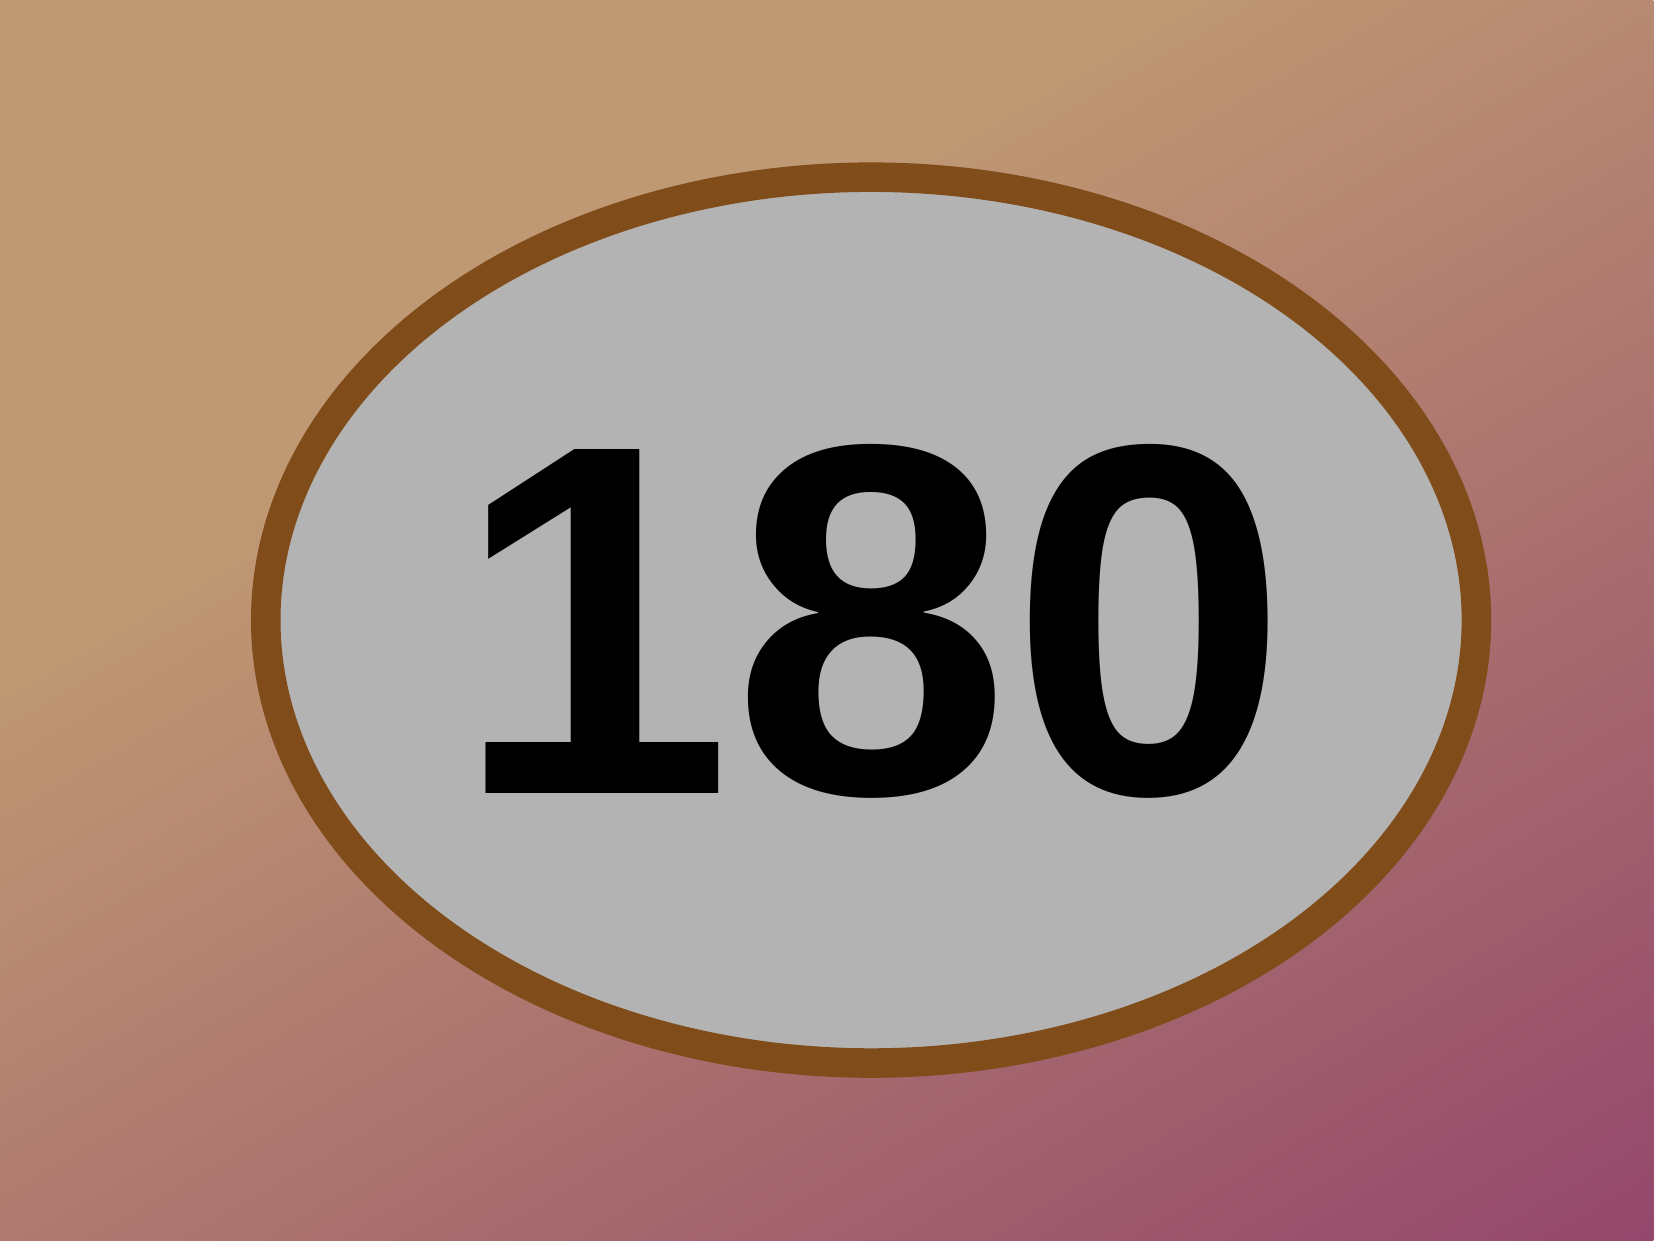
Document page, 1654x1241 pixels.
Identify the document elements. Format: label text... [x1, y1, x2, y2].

text_box 180 [265, 177, 1477, 1064]
